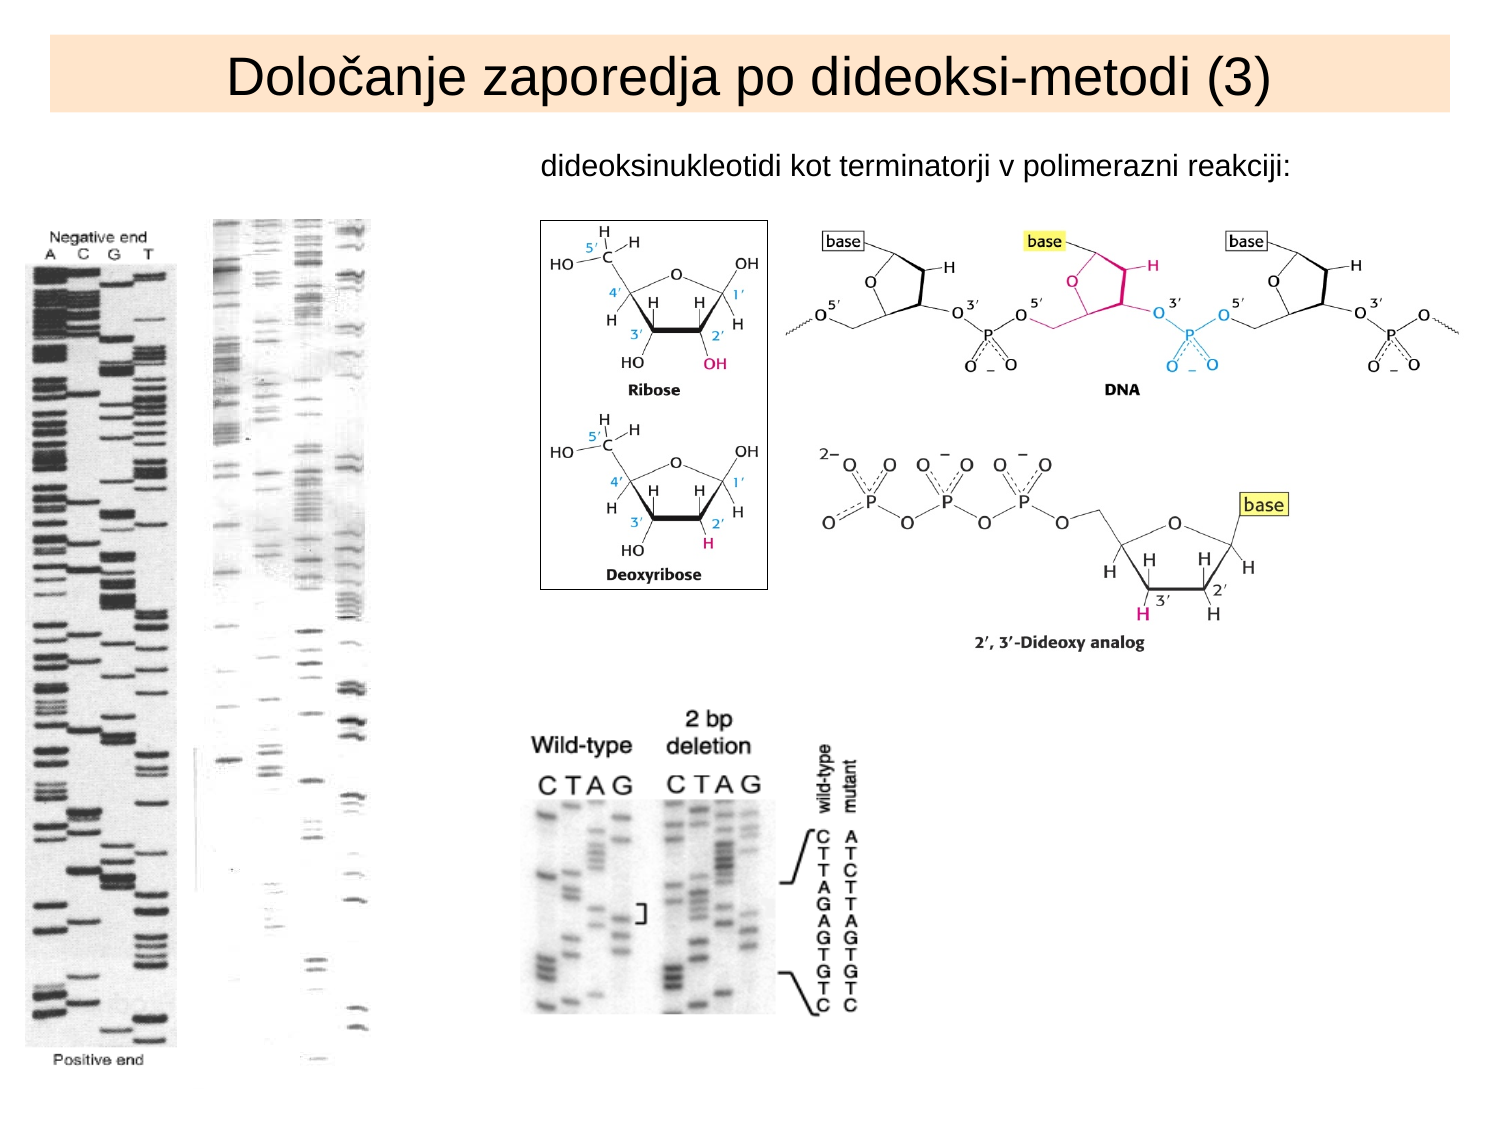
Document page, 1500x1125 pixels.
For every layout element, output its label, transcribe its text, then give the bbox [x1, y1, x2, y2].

picture [809, 439, 1295, 657]
picture [25, 231, 177, 1080]
picture [777, 220, 1467, 406]
picture [193, 220, 427, 1091]
picture [513, 704, 870, 1035]
list dideoksinukleotidi kot terminatorji v polimerazni reakciji: [525, 138, 1434, 191]
picture [540, 219, 767, 589]
title Določanje zaporedja po dideoksi-metodi (3) [50, 34, 1450, 113]
